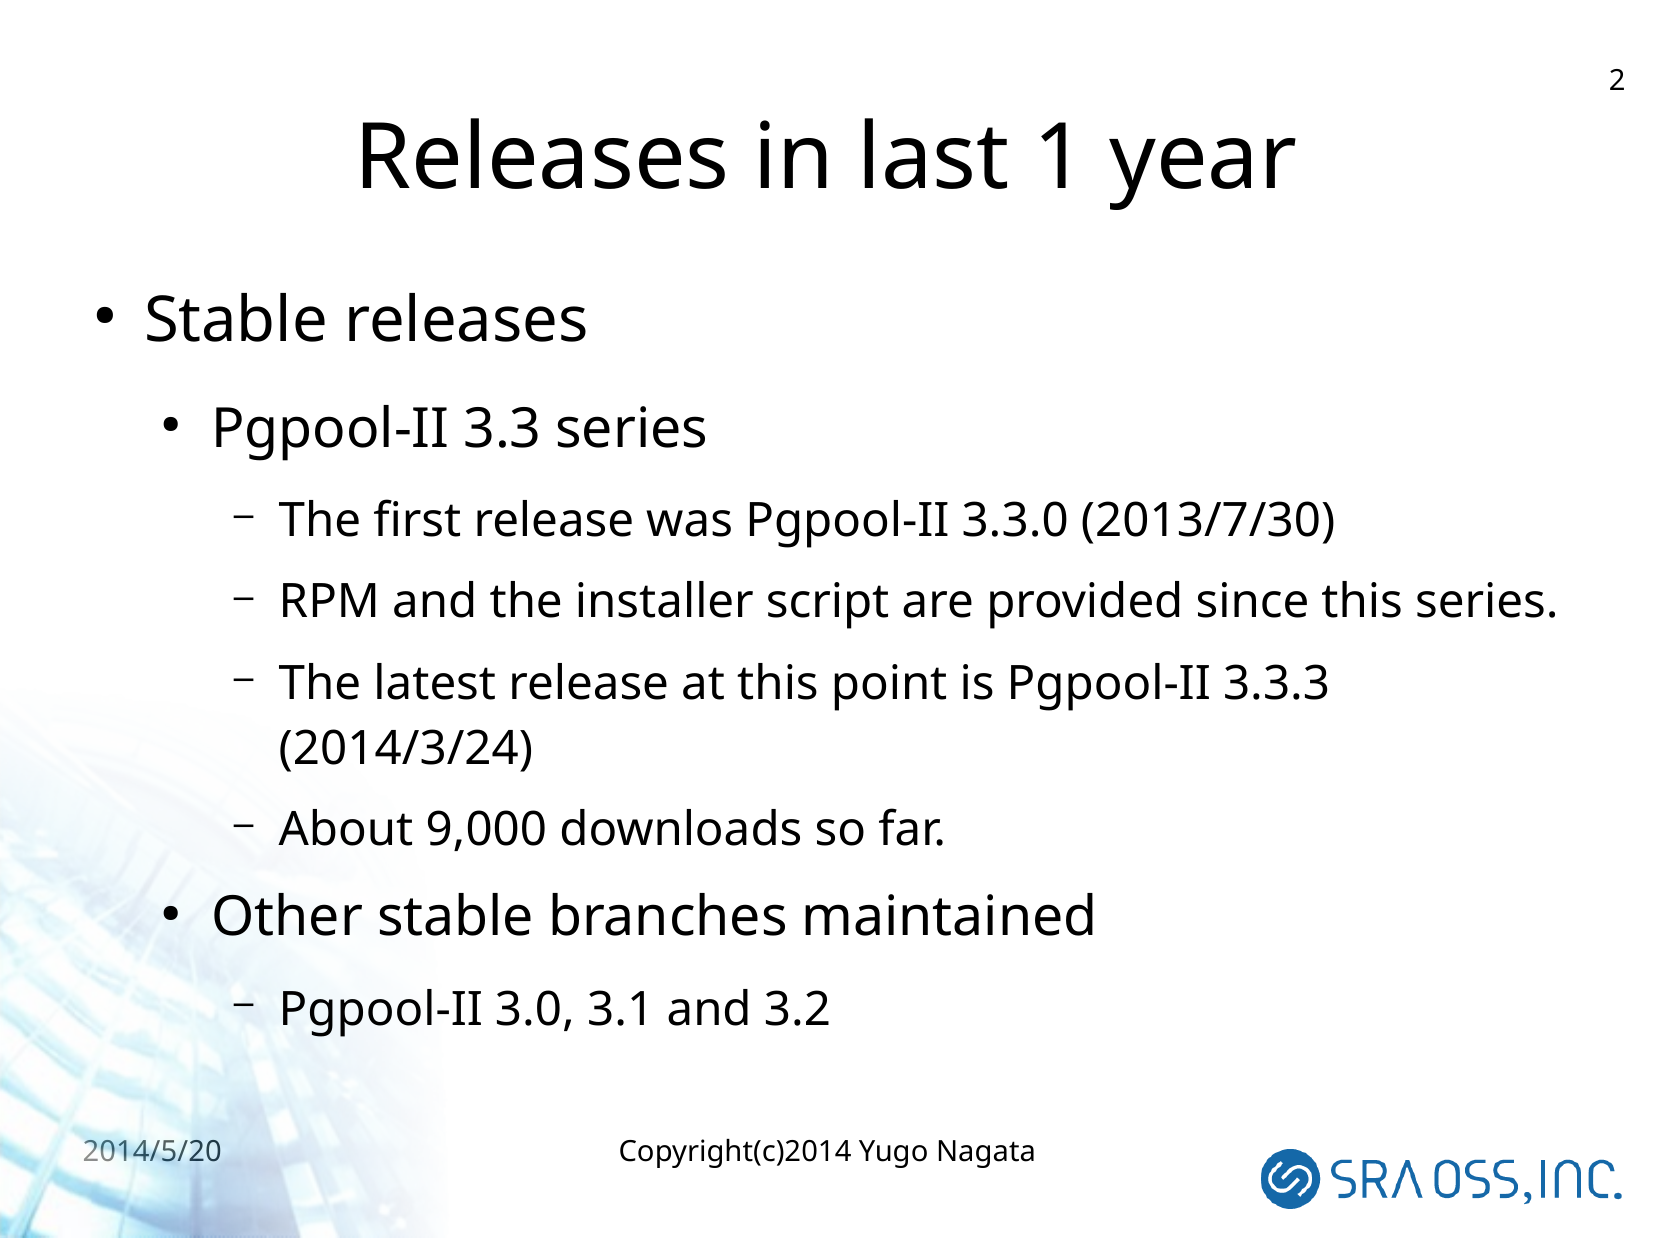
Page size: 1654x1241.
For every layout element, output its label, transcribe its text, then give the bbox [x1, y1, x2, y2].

title Releases in last 1 year [82, 49, 1571, 257]
list Stable releases Pgpool-II 3.3 series The first release was Pgpool-II 3.3.0 (2013/7/30) RPM and the installer script are provided since this series. The latest release at this point is Pgpool-II 3.3.3 (2014/3/24) About 9,000 downloads so far. Other stable branches maintained Pgpool-II 3.0, 3.1 and 3.2 [76, 274, 1565, 1093]
picture [1222, 1121, 1654, 1235]
picture [0, 674, 455, 1238]
